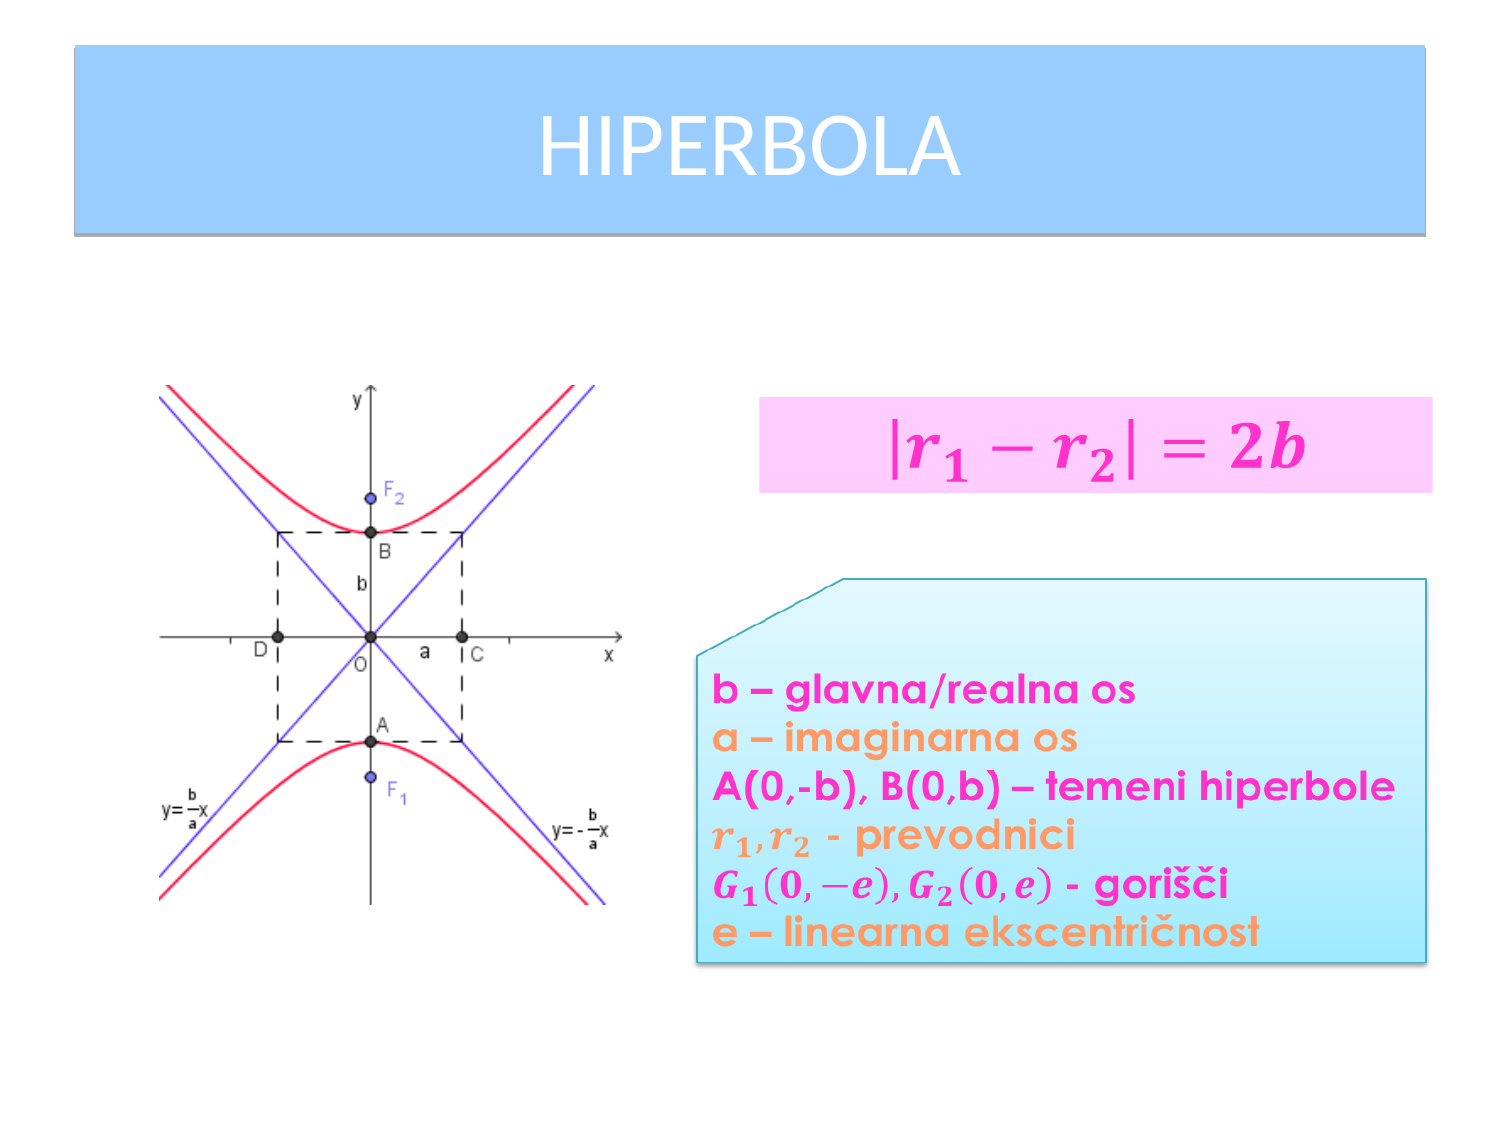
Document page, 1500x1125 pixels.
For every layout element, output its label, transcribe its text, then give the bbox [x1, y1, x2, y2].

text_box [759, 397, 1433, 493]
text_box [679, 574, 1433, 988]
picture [159, 385, 622, 905]
title HIPERBOLA [75, 45, 1425, 233]
